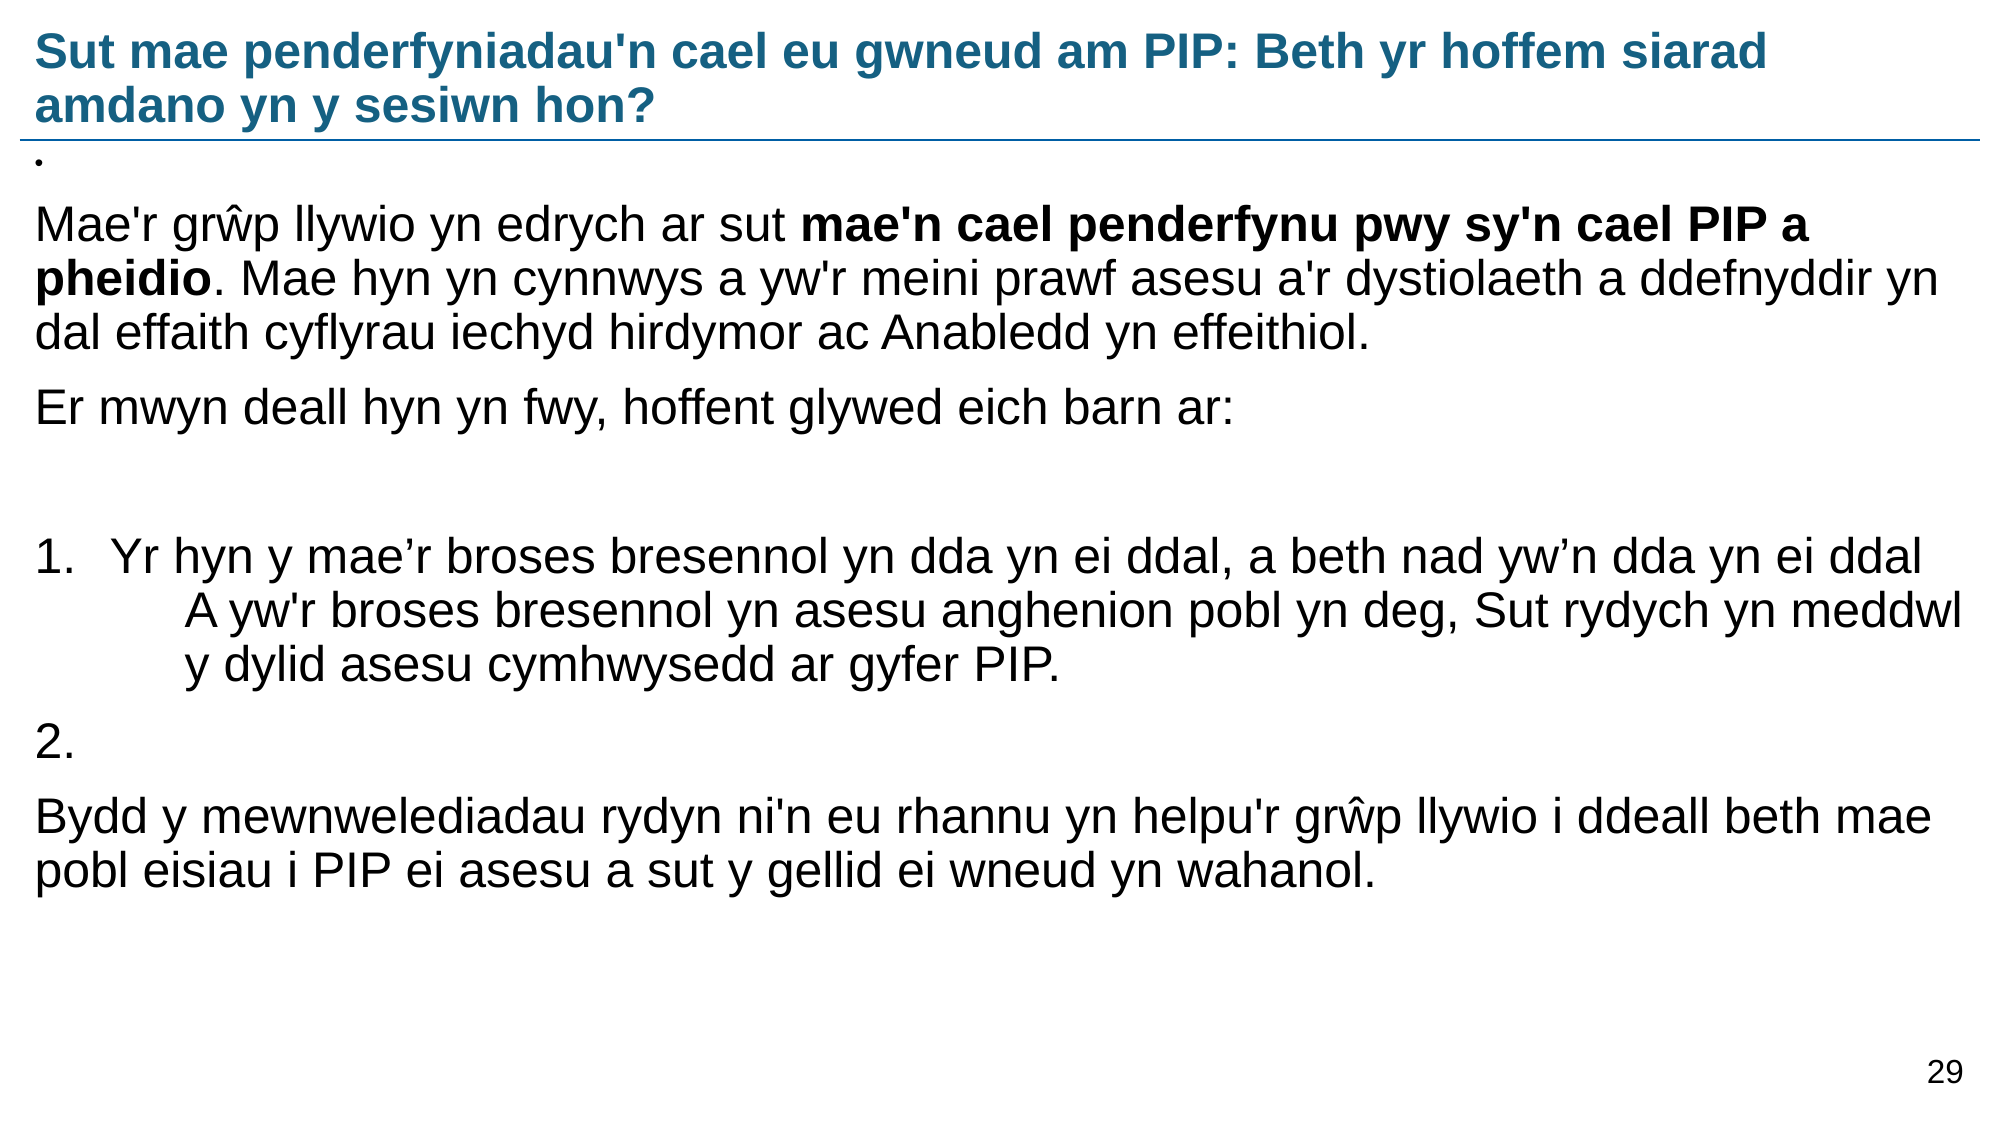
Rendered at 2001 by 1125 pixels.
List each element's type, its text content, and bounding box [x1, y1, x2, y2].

list Mae'r grŵp llywio yn edrych ar sut mae'n cael penderfynu pwy sy'n cael PIP a pheidio. Mae hyn yn cynnwys a yw'r meini prawf asesu a'r dystiolaeth a ddefnyddir yn dal effaith cyflyrau iechyd hirdymor ac Anabledd yn effeithiol. Er mwyn deall hyn yn fwy, hoffent glywed eich barn ar: Yr hyn y mae’r broses bresennol yn dda yn ei ddal, a beth nad yw’n dda yn ei ddal A yw'r broses bresennol yn asesu anghenion pobl yn deg, Sut rydych yn meddwl y dylid asesu cymhwysedd ar gyfer PIP. Bydd y mewnwelediadau rydyn ni'n eu rhannu yn helpu'r grŵp llywio i ddeall beth mae pobl eisiau i PIP ei asesu a sut y gellid ei wneud yn wahanol. [19, 140, 1981, 1043]
text_box 29 [1911, 1042, 1983, 1103]
title Sut mae penderfyniadau'n cael eu gwneud am PIP: Beth yr hoffem siarad amdano yn y sesiwn hon? [19, 17, 1981, 111]
